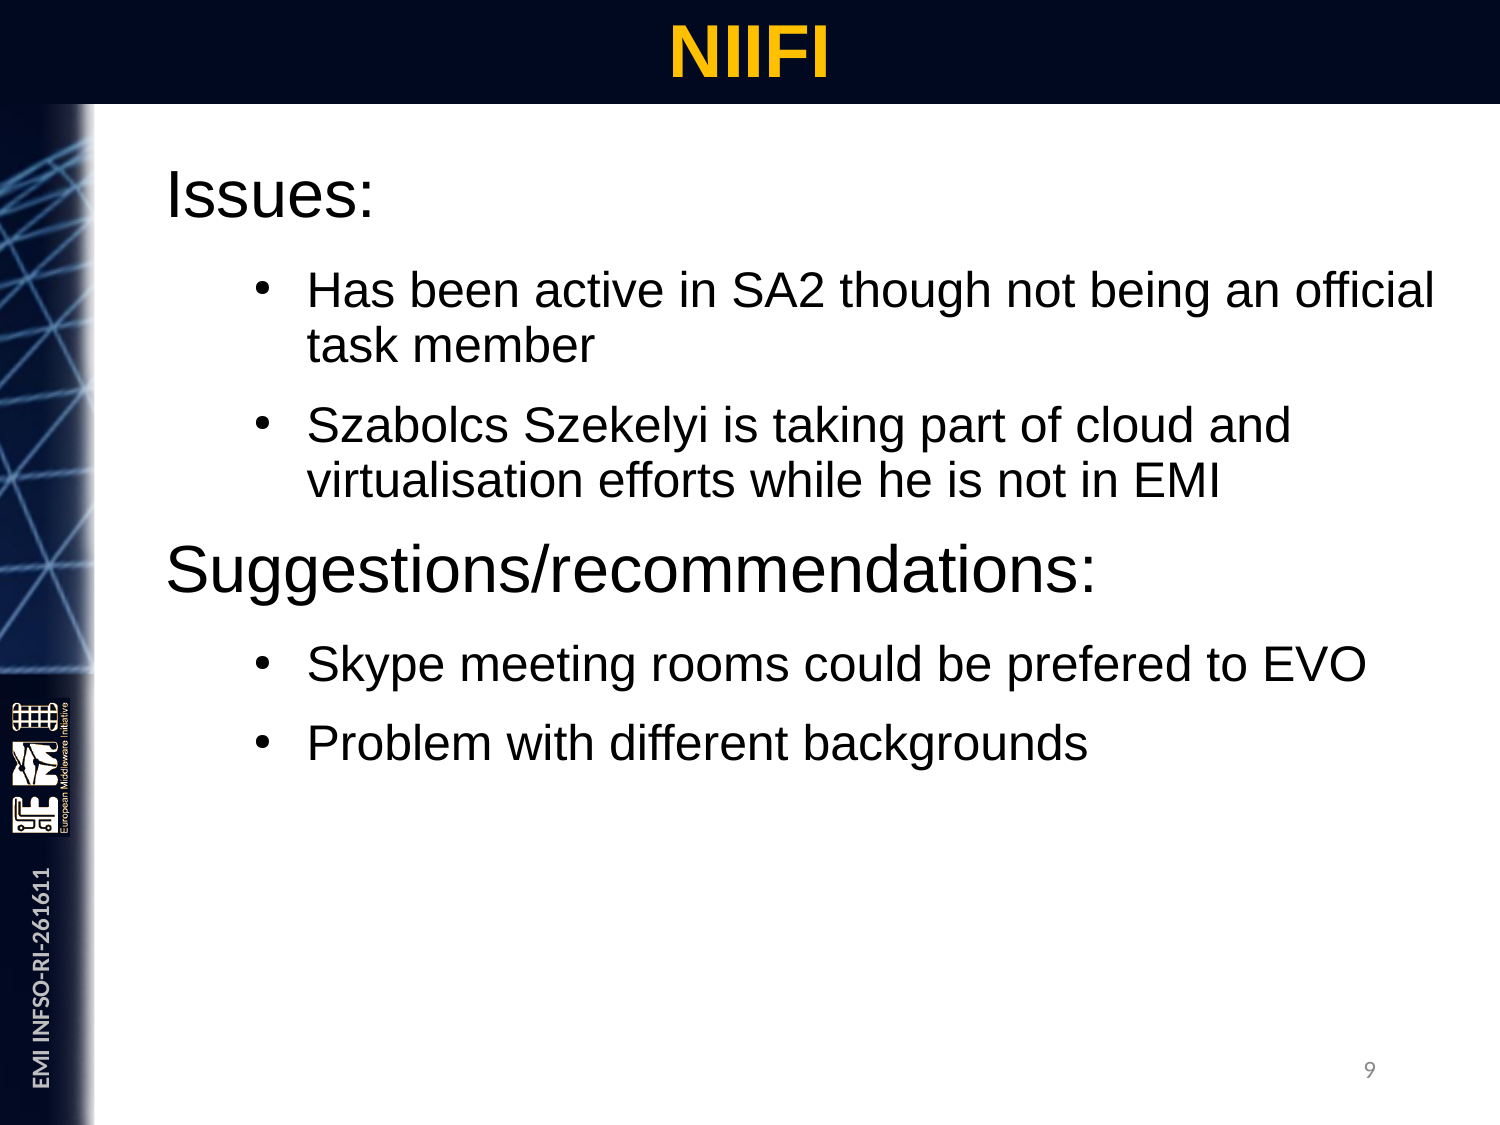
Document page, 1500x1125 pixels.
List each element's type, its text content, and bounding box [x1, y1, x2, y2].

title NIIFI [0, 0, 1500, 104]
list Issues: Has been active in SA2 though not being an official task member Szabolcs Szekelyi is taking part of cloud and virtualisation efforts while he is not in EMI Suggestions/recommendations: Skype meeting rooms could be prefered to EVO Problem with different backgrounds [150, 149, 1463, 1005]
picture [0, 104, 105, 1125]
text_box <szám> [1348, 1042, 1417, 1103]
